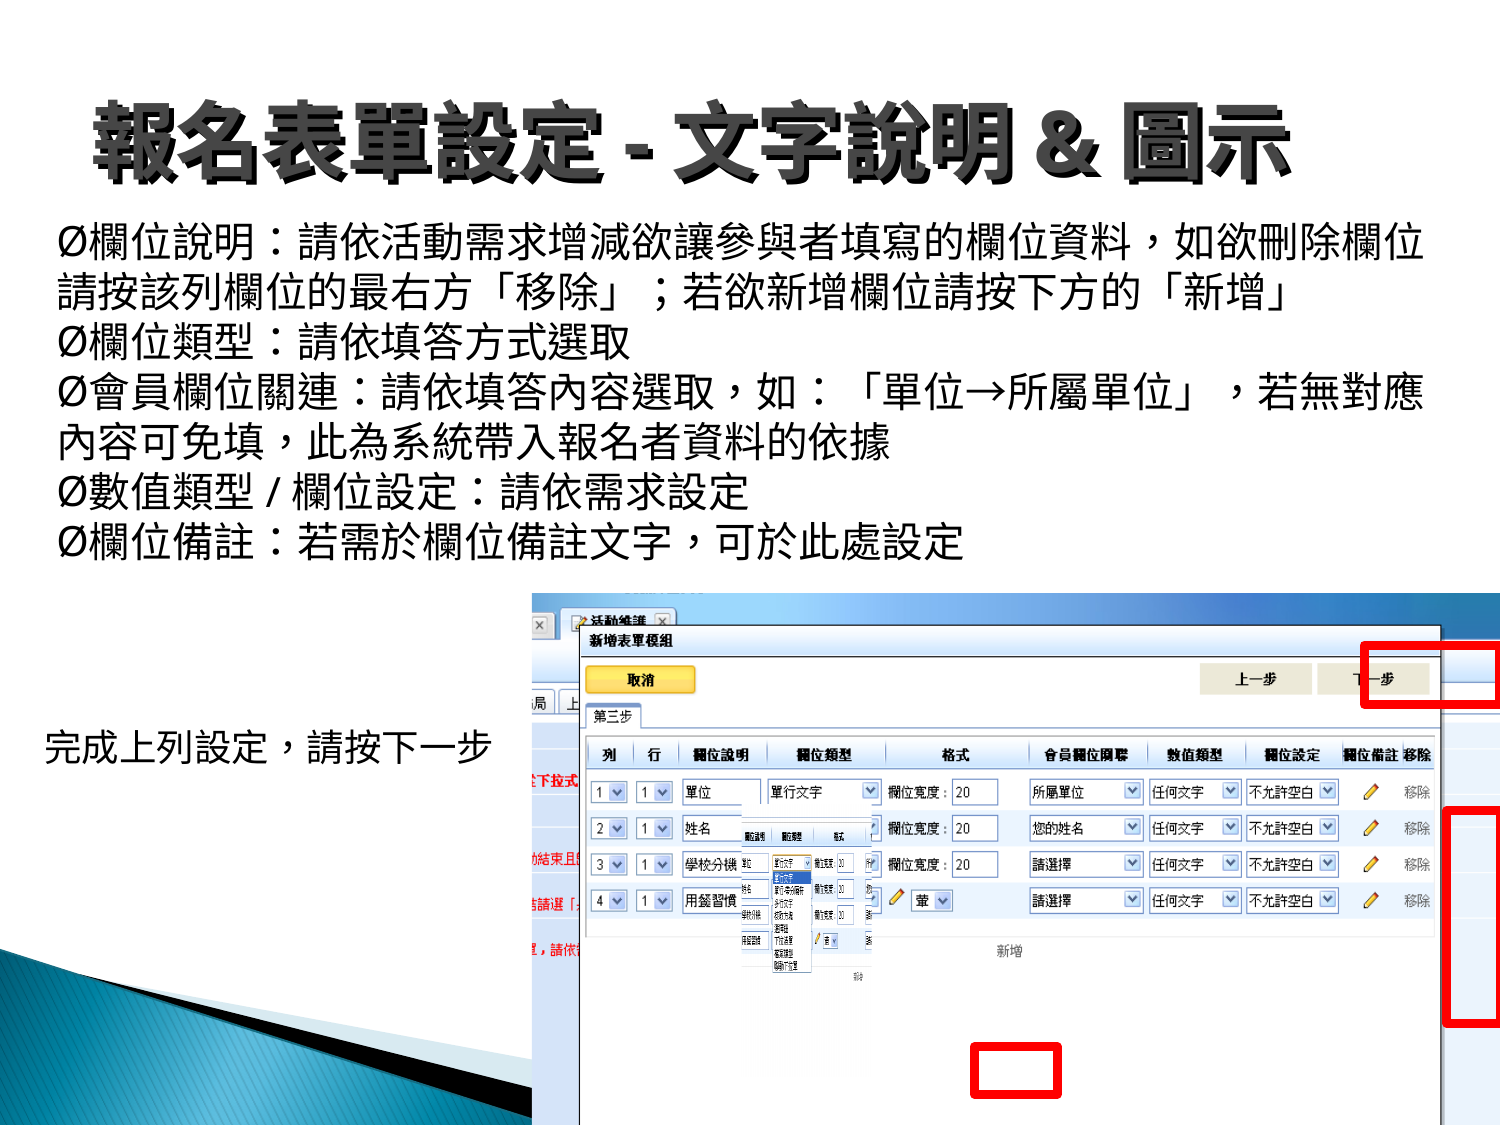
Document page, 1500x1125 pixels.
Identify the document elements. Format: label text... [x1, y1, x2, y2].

title 報名表單設定-文字說明&圖示 [75, 45, 1426, 208]
picture [1451, 815, 1496, 1019]
text_box 欄位說明：請依活動需求增減欲讓參與者填寫的欄位資料，如欲刪除欄位請按該列欄位的最右方「移除」；若欲新增欄位請按下方的「新增」 欄位類型：請依填答方式選取 會員欄位關連：請依填答內容選取，如：「單位→所屬單位」，若無對應內容可免填，此為系統帶入報名者資料的依據 數值類型/欄位設定：請依需求設定 欄位備註：若需於欄位備註文字，可於此處設定 [41, 208, 1471, 577]
picture [1369, 650, 1495, 700]
picture [531, 593, 1500, 1125]
text_box 完成上列設定，請按下一步 [29, 716, 514, 777]
